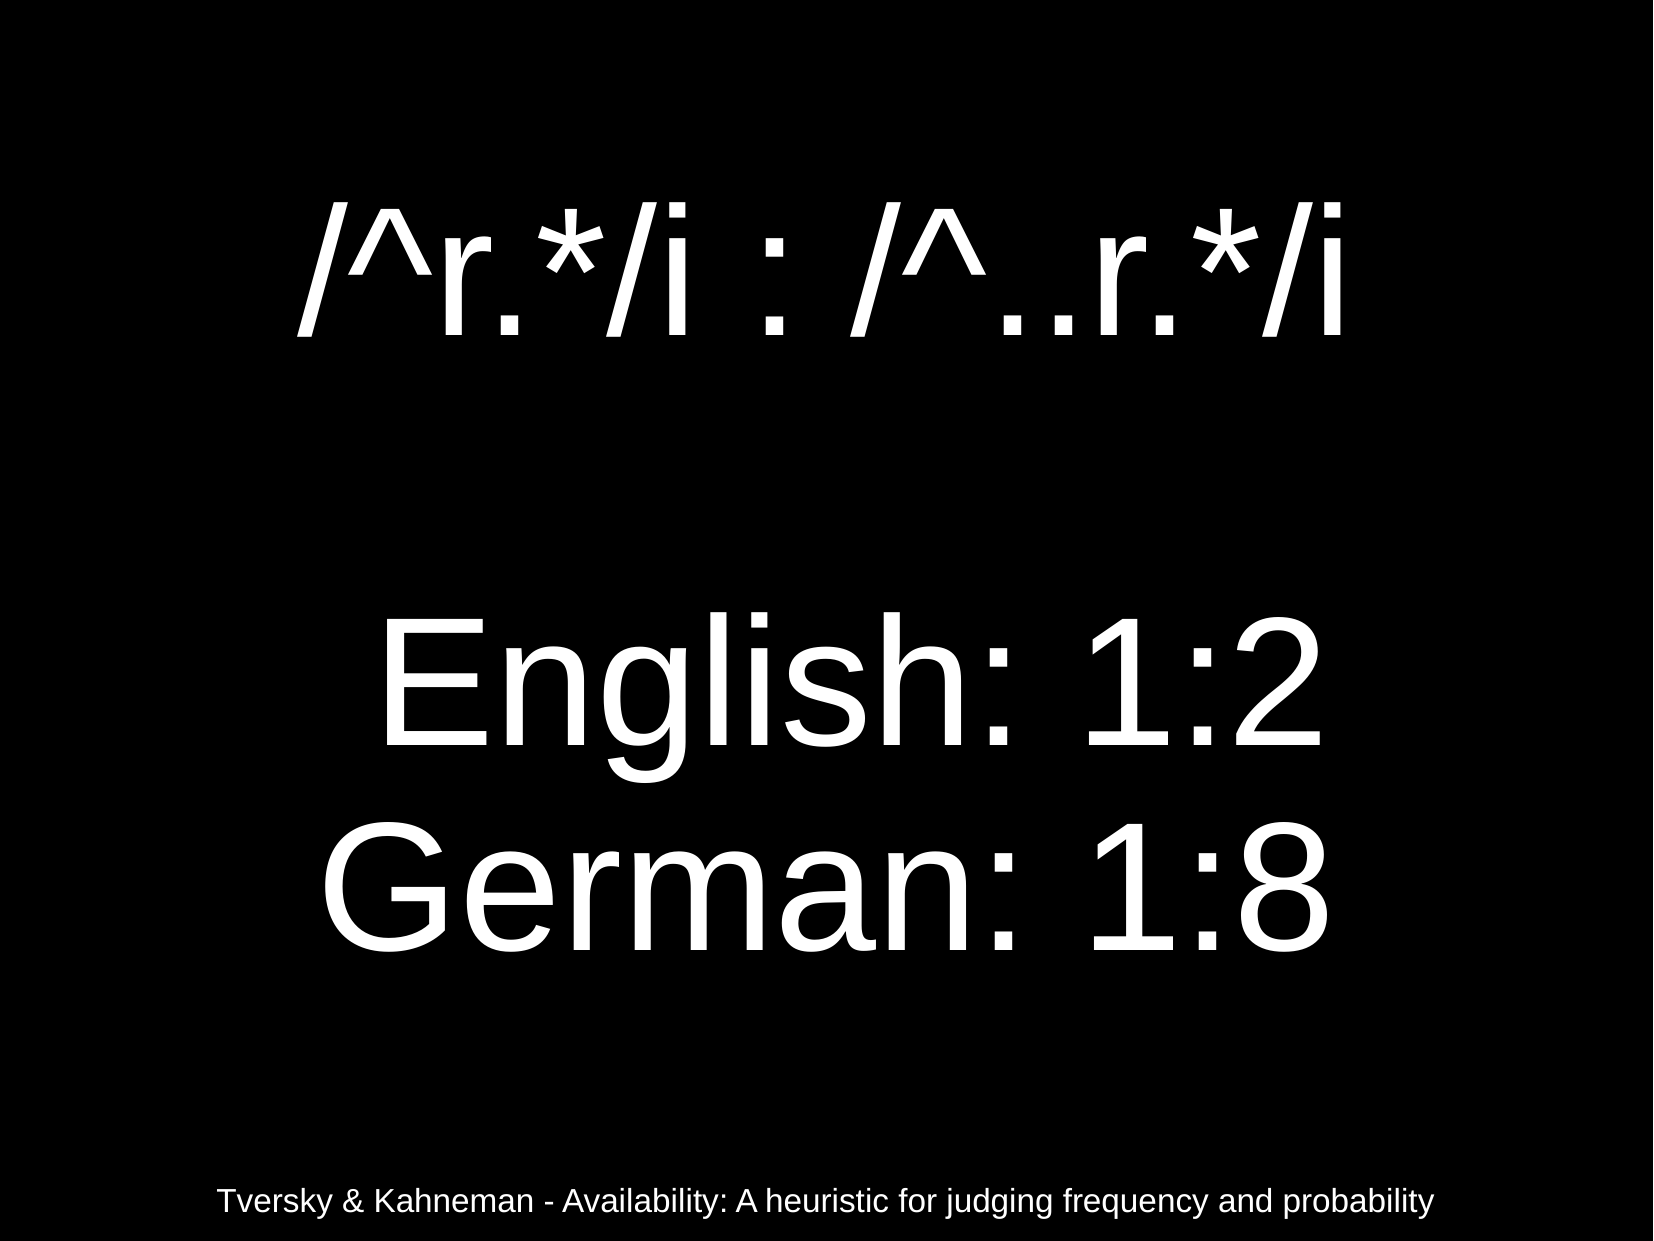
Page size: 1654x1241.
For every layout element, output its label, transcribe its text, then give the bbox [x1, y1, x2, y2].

text_box Tversky & Kahneman - Availability: A heuristic for judging frequency and probability [0, 1162, 1653, 1241]
subtitle /^r.*/i : /^..r.*/i English: 1:2 German: 1:8 [82, 56, 1571, 1102]
